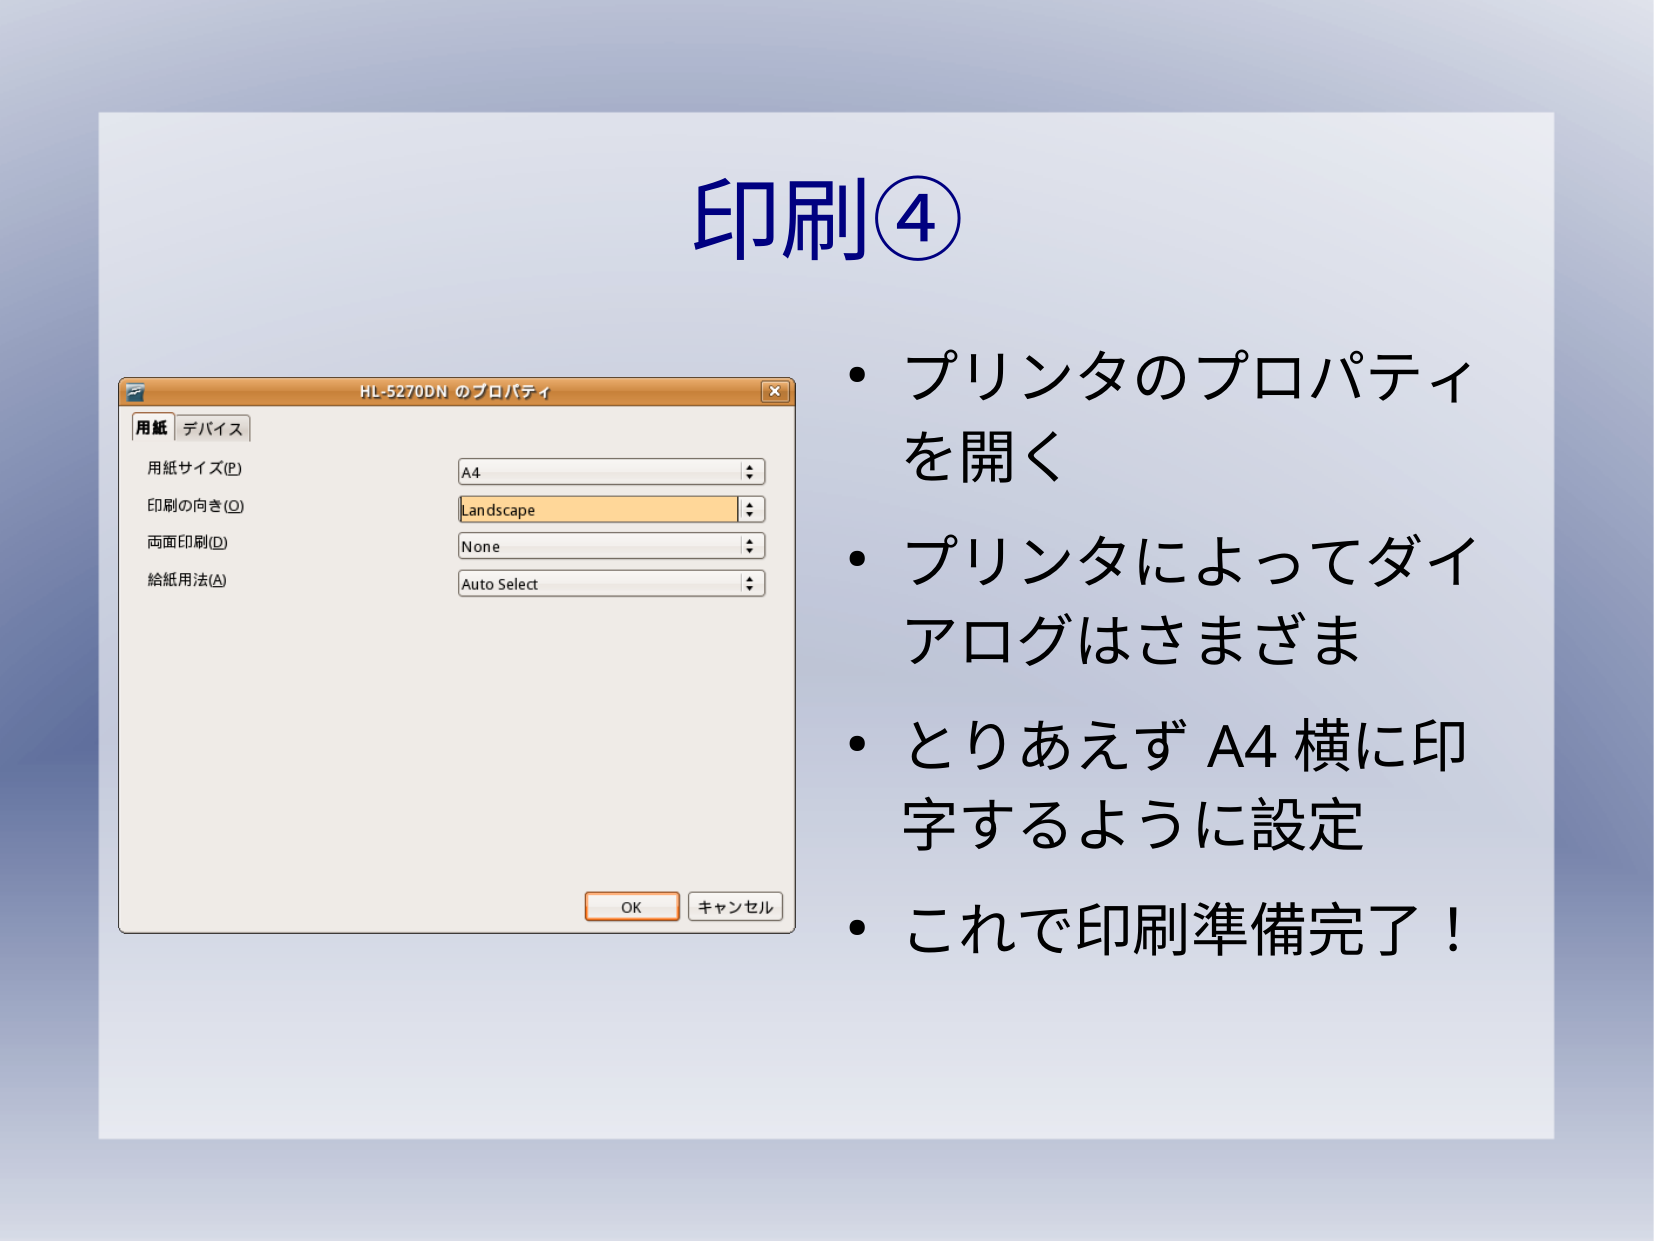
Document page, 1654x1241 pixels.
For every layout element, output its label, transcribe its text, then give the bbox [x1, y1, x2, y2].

list プリンタのプロパティを開く プリンタによってダイアログはさまざま とりあえずA4横に印字するように設定 これで印刷準備完了！ [829, 336, 1507, 960]
title 印刷④ [118, 121, 1536, 315]
picture [0, 0, 1654, 1241]
